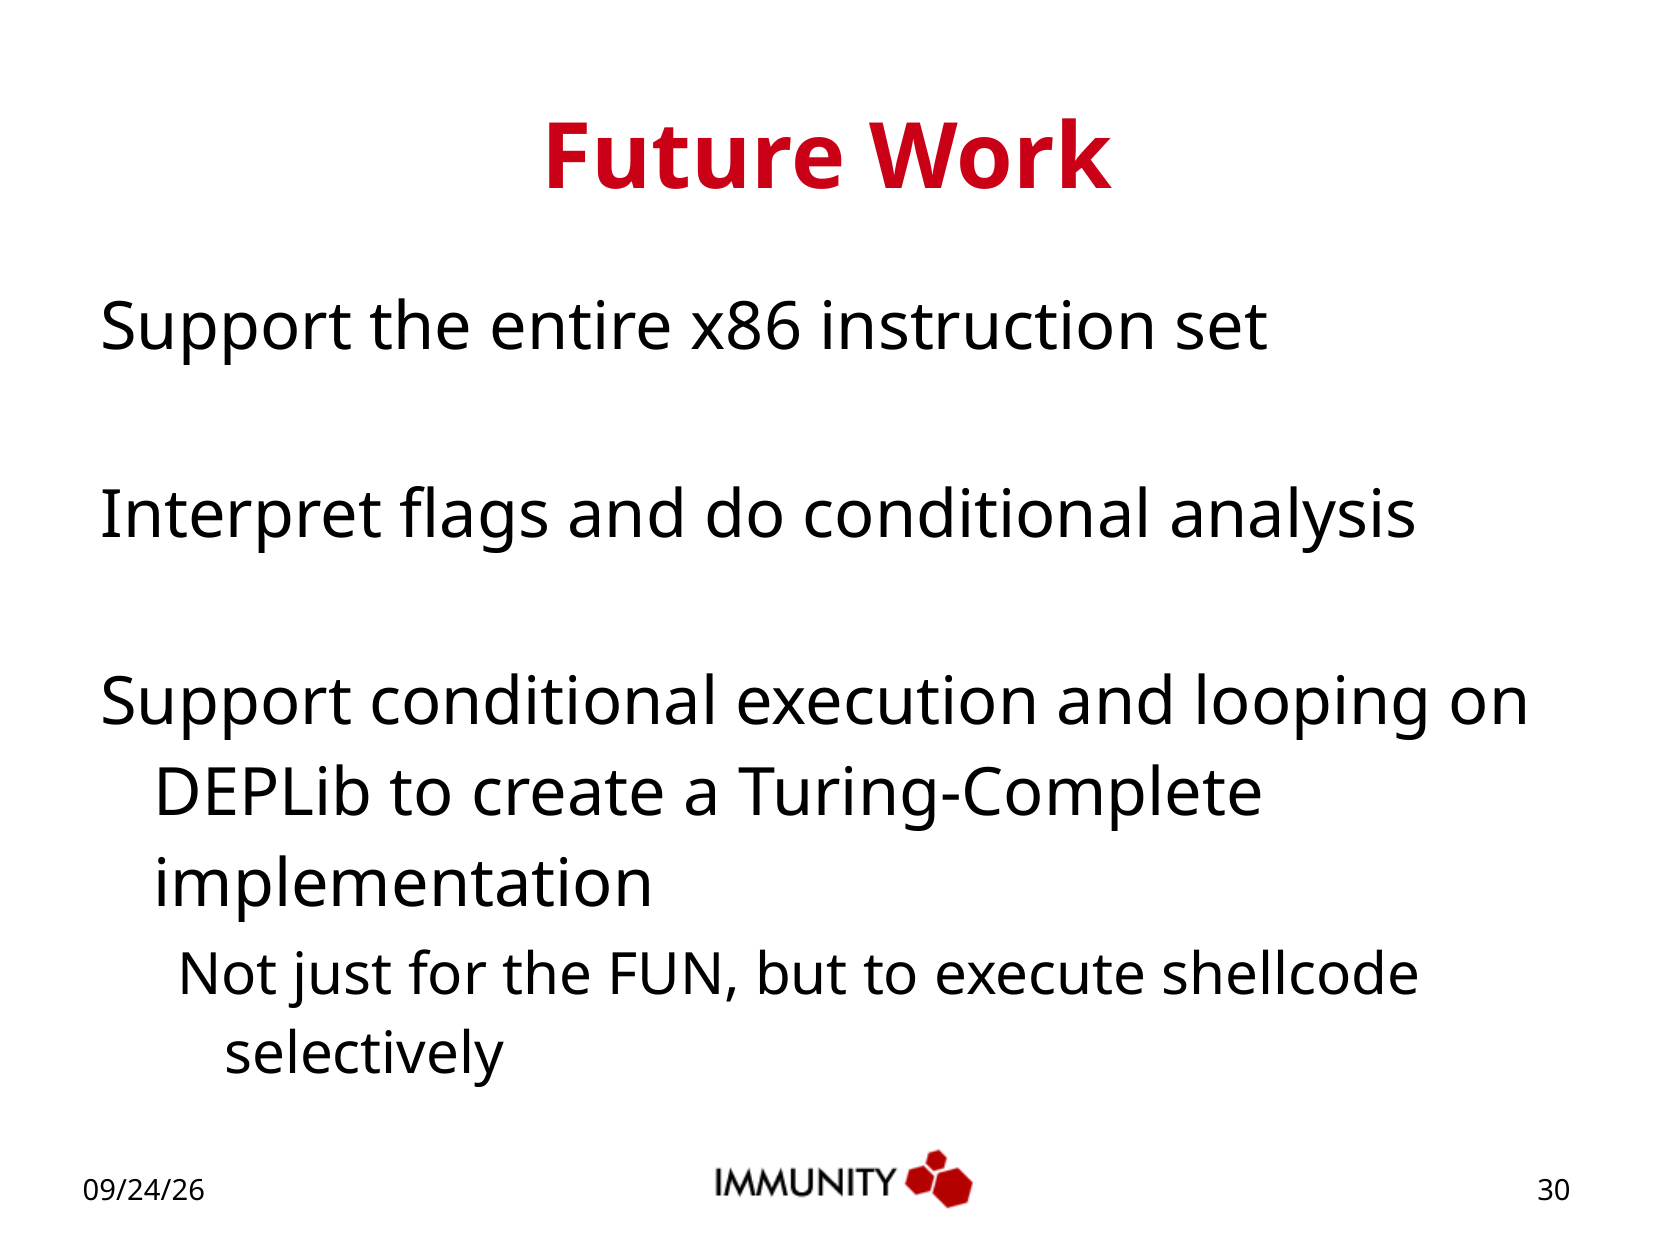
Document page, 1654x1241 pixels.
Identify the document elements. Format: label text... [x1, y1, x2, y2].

title Future Work [82, 49, 1571, 257]
picture [694, 1130, 984, 1235]
list Support the entire x86 instruction set Interpret flags and do conditional analysis Support conditional execution and looping on DEPLib to create a Turing-Complete implementation Not just for the FUN, but to execute shellcode selectively [82, 278, 1571, 1001]
